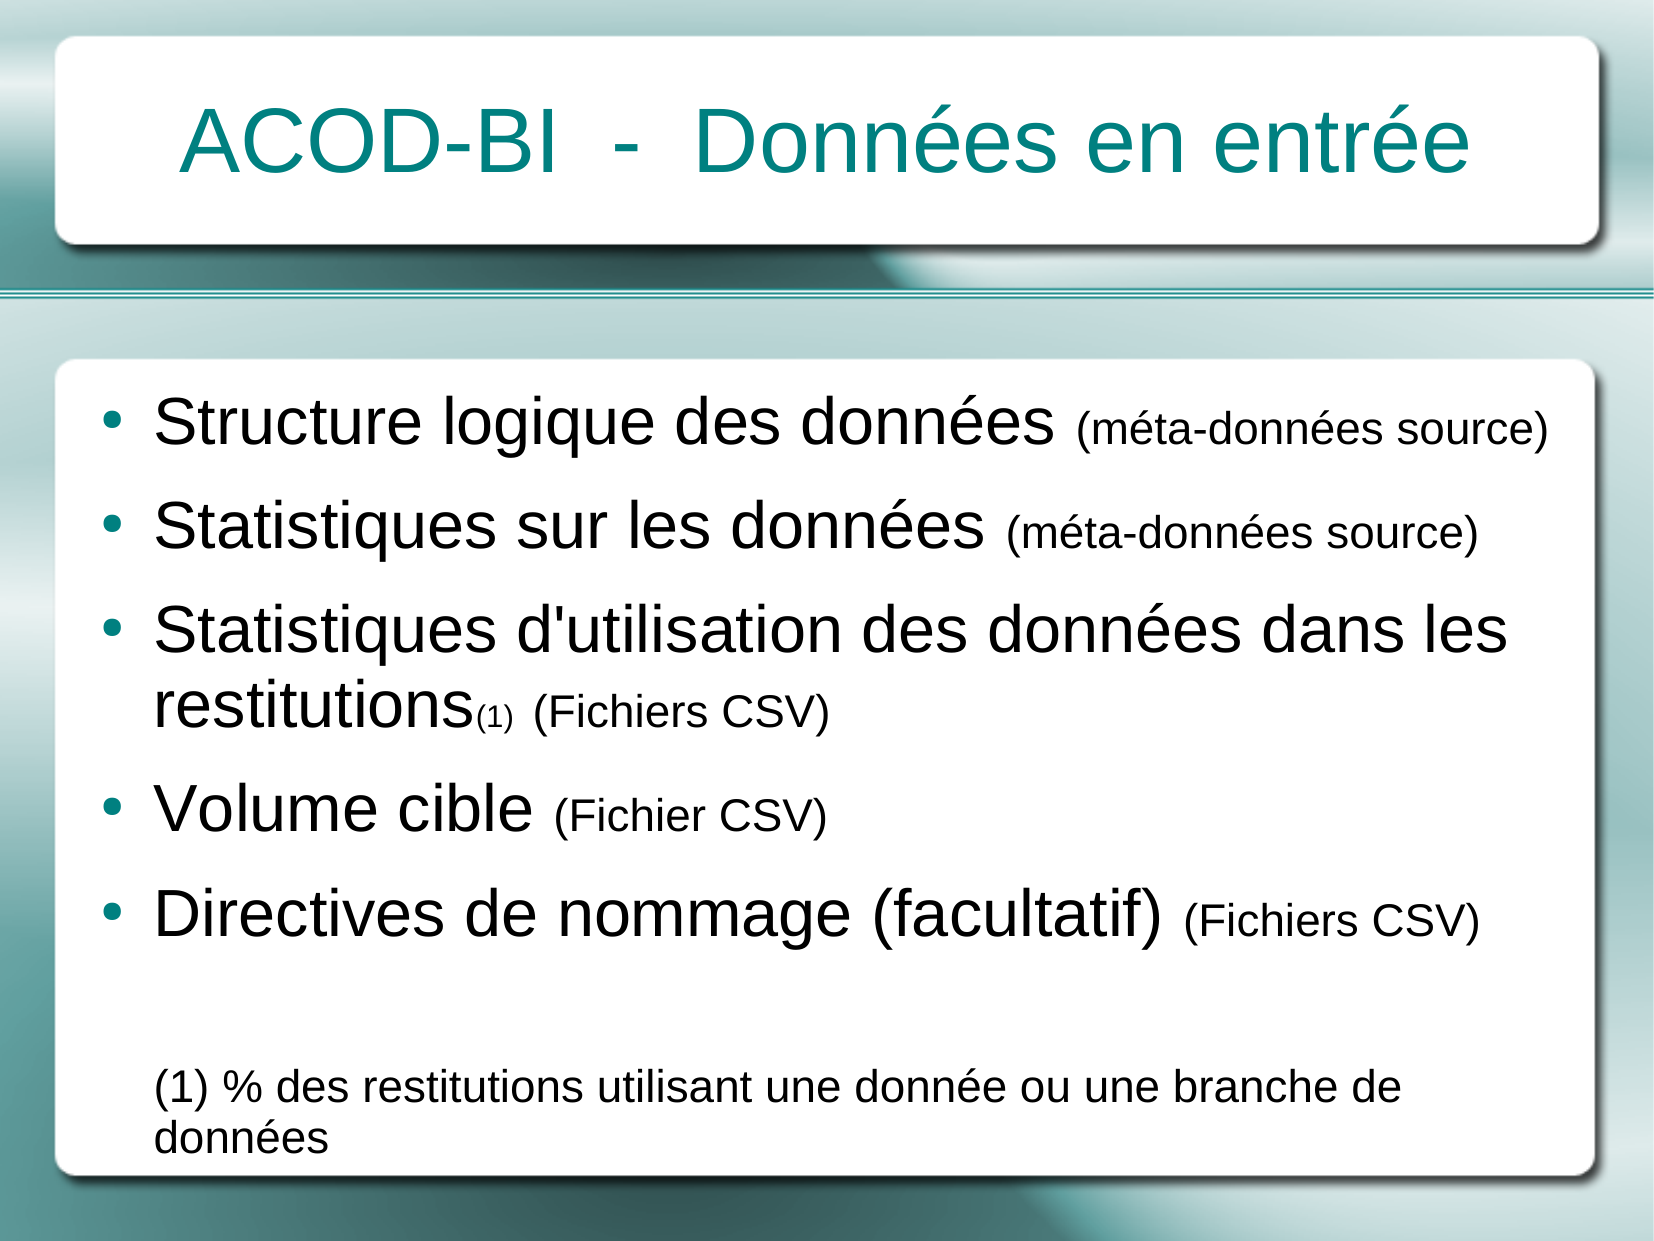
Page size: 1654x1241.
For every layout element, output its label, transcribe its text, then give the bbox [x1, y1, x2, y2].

title ACOD-BI - Données en entrée [82, 37, 1571, 245]
list Structure logique des données (méta-données source) Statistiques sur les données (méta-données source) Statistiques d'utilisation des données dans les restitutions(1) (Fichiers CSV) Volume cible (Fichier CSV) Directives de nommage (facultatif) (Fichiers CSV) (1) % des restitutions utilisant une donnée ou une branche de données [82, 383, 1571, 1182]
picture [0, 0, 1654, 1241]
